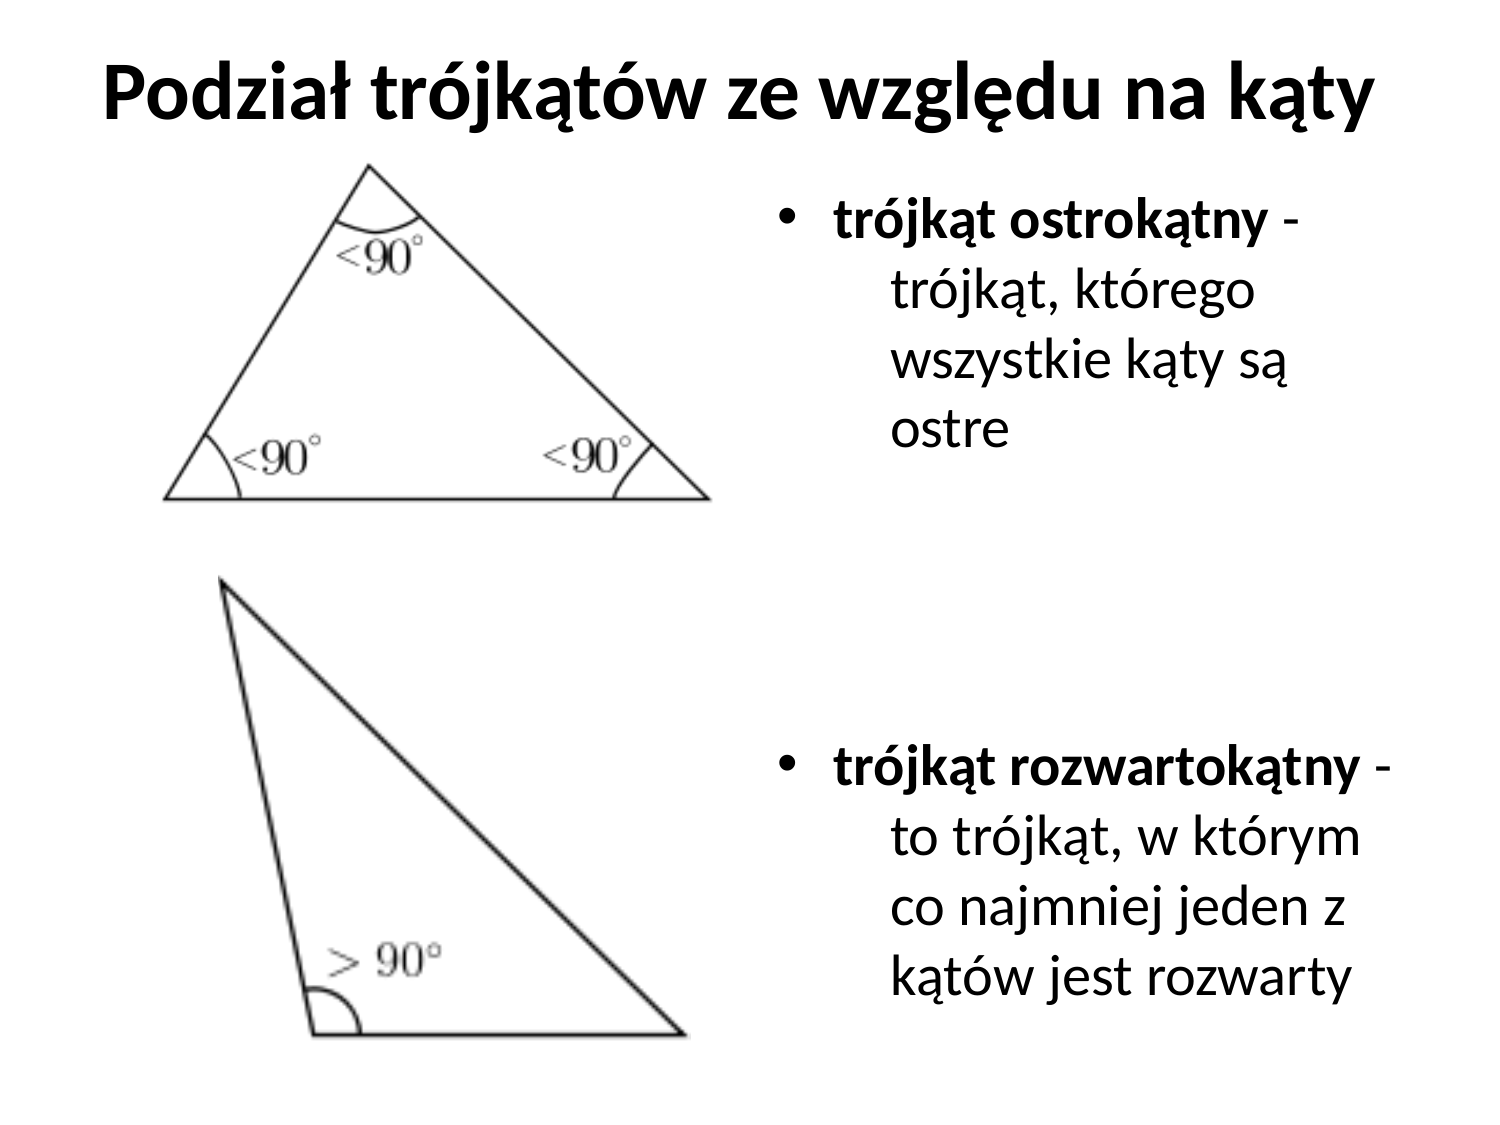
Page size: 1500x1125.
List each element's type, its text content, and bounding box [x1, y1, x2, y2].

picture [159, 160, 715, 508]
title Podział trójkątów ze względu na kąty [64, 0, 1415, 173]
picture [218, 574, 691, 1047]
list trójkąt ostrokątny - trójkąt, którego wszystkie kąty są ostre trójkąt rozwartokątny - to trójkąt, w którym co najmniej jeden z kątów jest rozwarty [762, 172, 1426, 1125]
